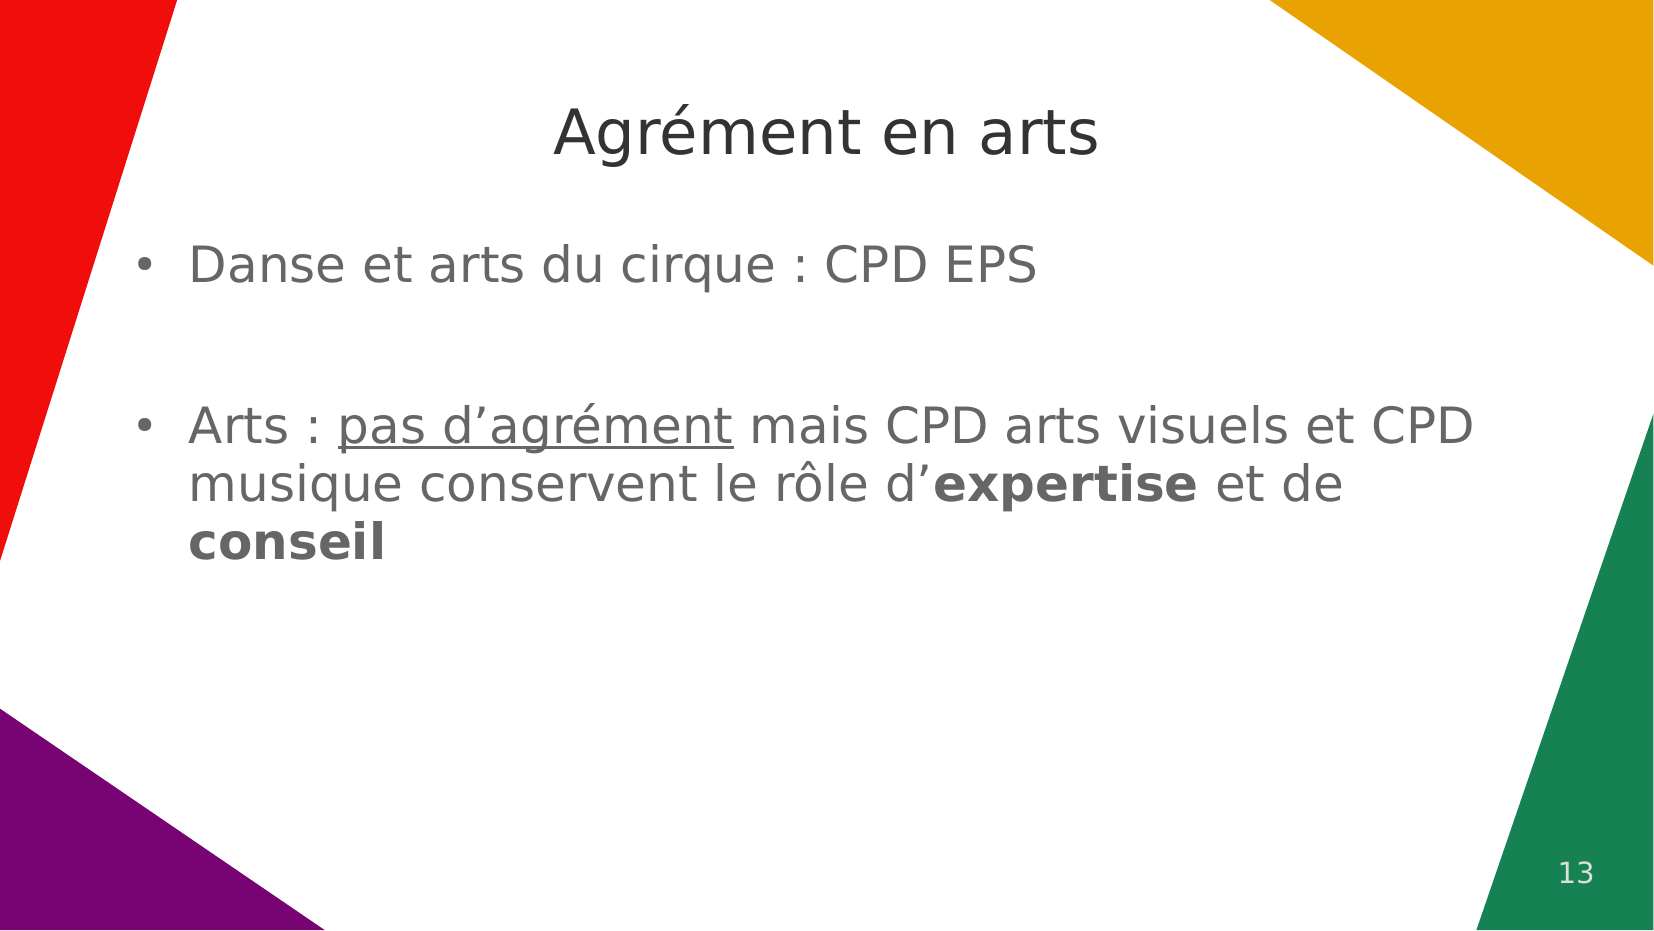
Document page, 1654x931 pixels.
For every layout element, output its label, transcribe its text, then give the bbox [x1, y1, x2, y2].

title Agrément en arts [118, 59, 1536, 207]
list Danse et arts du cirque : CPD EPS Arts : pas d’agrément mais CPD arts visuels et CPD musique conservent le rôle d’expertise et de conseil [118, 236, 1536, 827]
